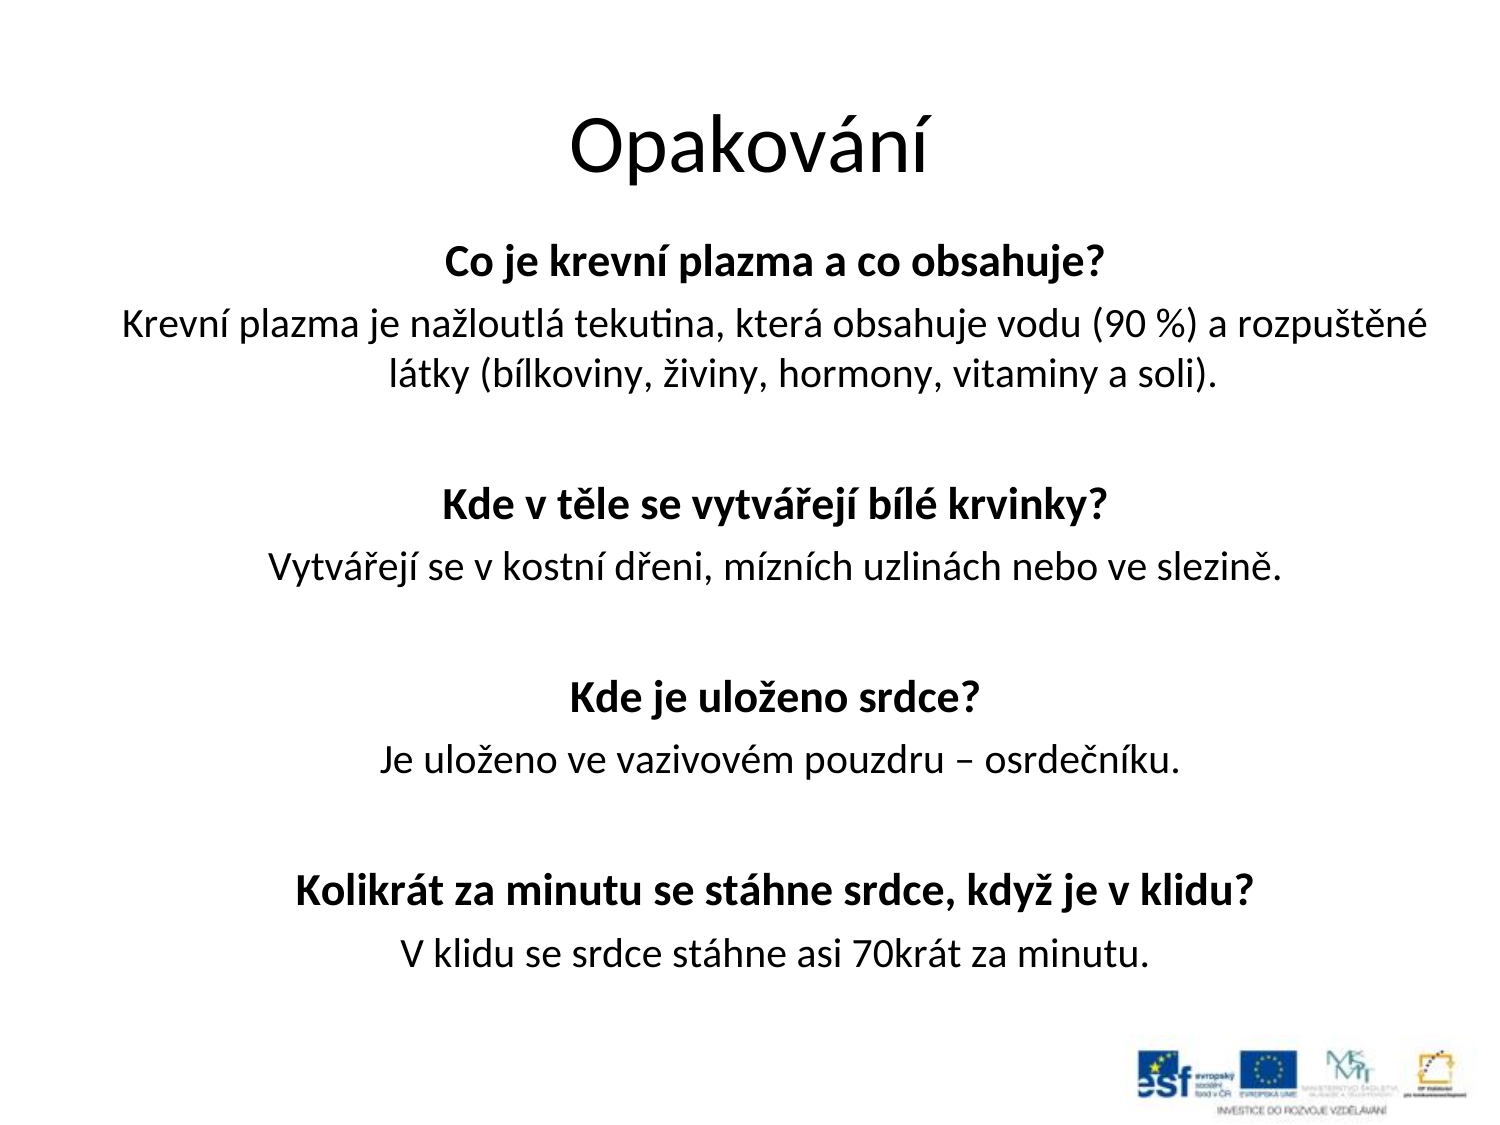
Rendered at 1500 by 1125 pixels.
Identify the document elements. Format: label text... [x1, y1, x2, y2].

title Opakování [75, 45, 1426, 222]
picture [1125, 1035, 1476, 1125]
list Co je krevní plazma a co obsahuje? Krevní plazma je nažloutlá tekutina, která obsahuje vodu (90 %) a rozpuštěné látky (bílkoviny, živiny, hormony, vitaminy a soli). Kde v těle se vytvářejí bílé krvinky? Vytvářejí se v kostní dřeni, mízních uzlinách nebo ve slezině. Kde je uloženo srdce? Je uloženo ve vazivovém pouzdru – osrdečníku. Kolikrát za minutu se stáhne srdce, když je v klidu? V klidu se srdce stáhne asi 70krát za minutu. [74, 222, 1477, 1125]
